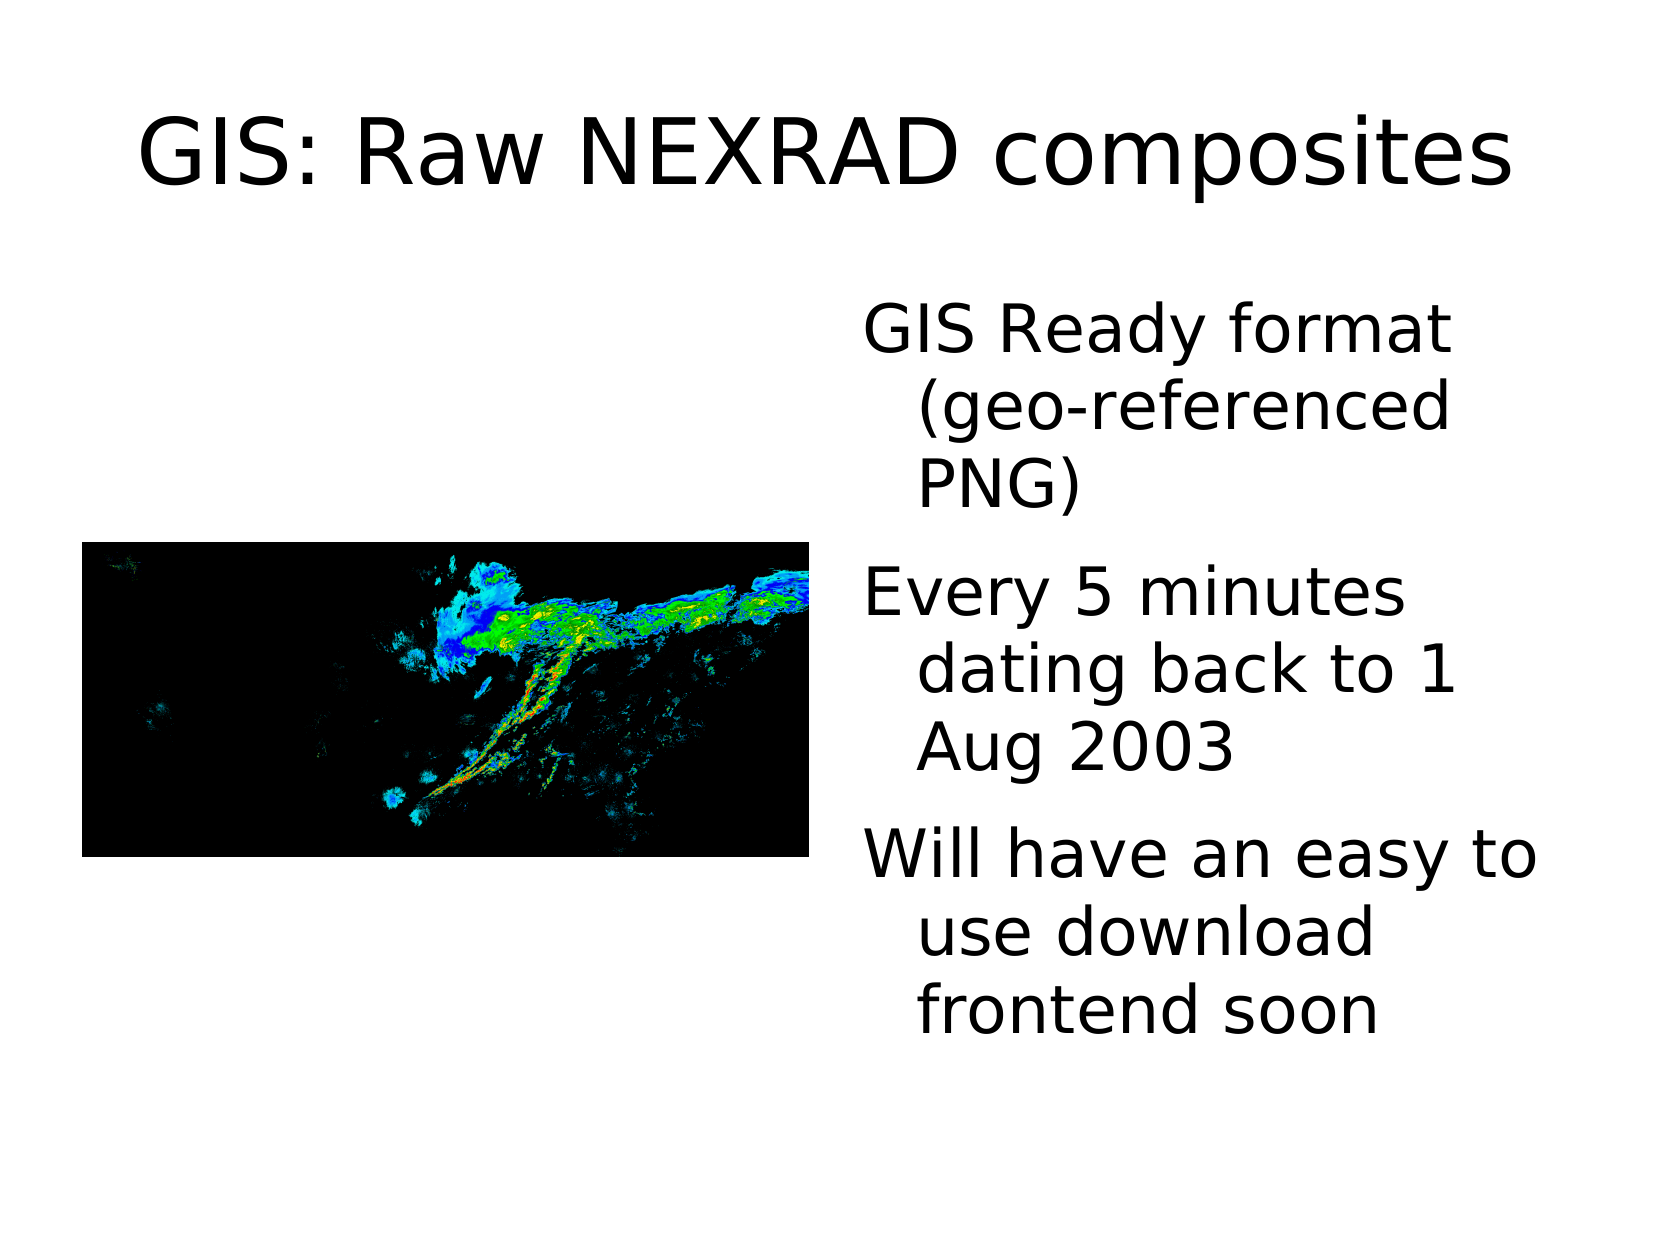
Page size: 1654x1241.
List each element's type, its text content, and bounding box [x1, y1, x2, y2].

picture [82, 542, 809, 857]
title GIS: Raw NEXRAD composites [82, 49, 1571, 257]
list GIS Ready format (geo-referenced PNG) Every 5 minutes dating back to 1 Aug 2003 Will have an easy to use download frontend soon [845, 290, 1572, 1109]
